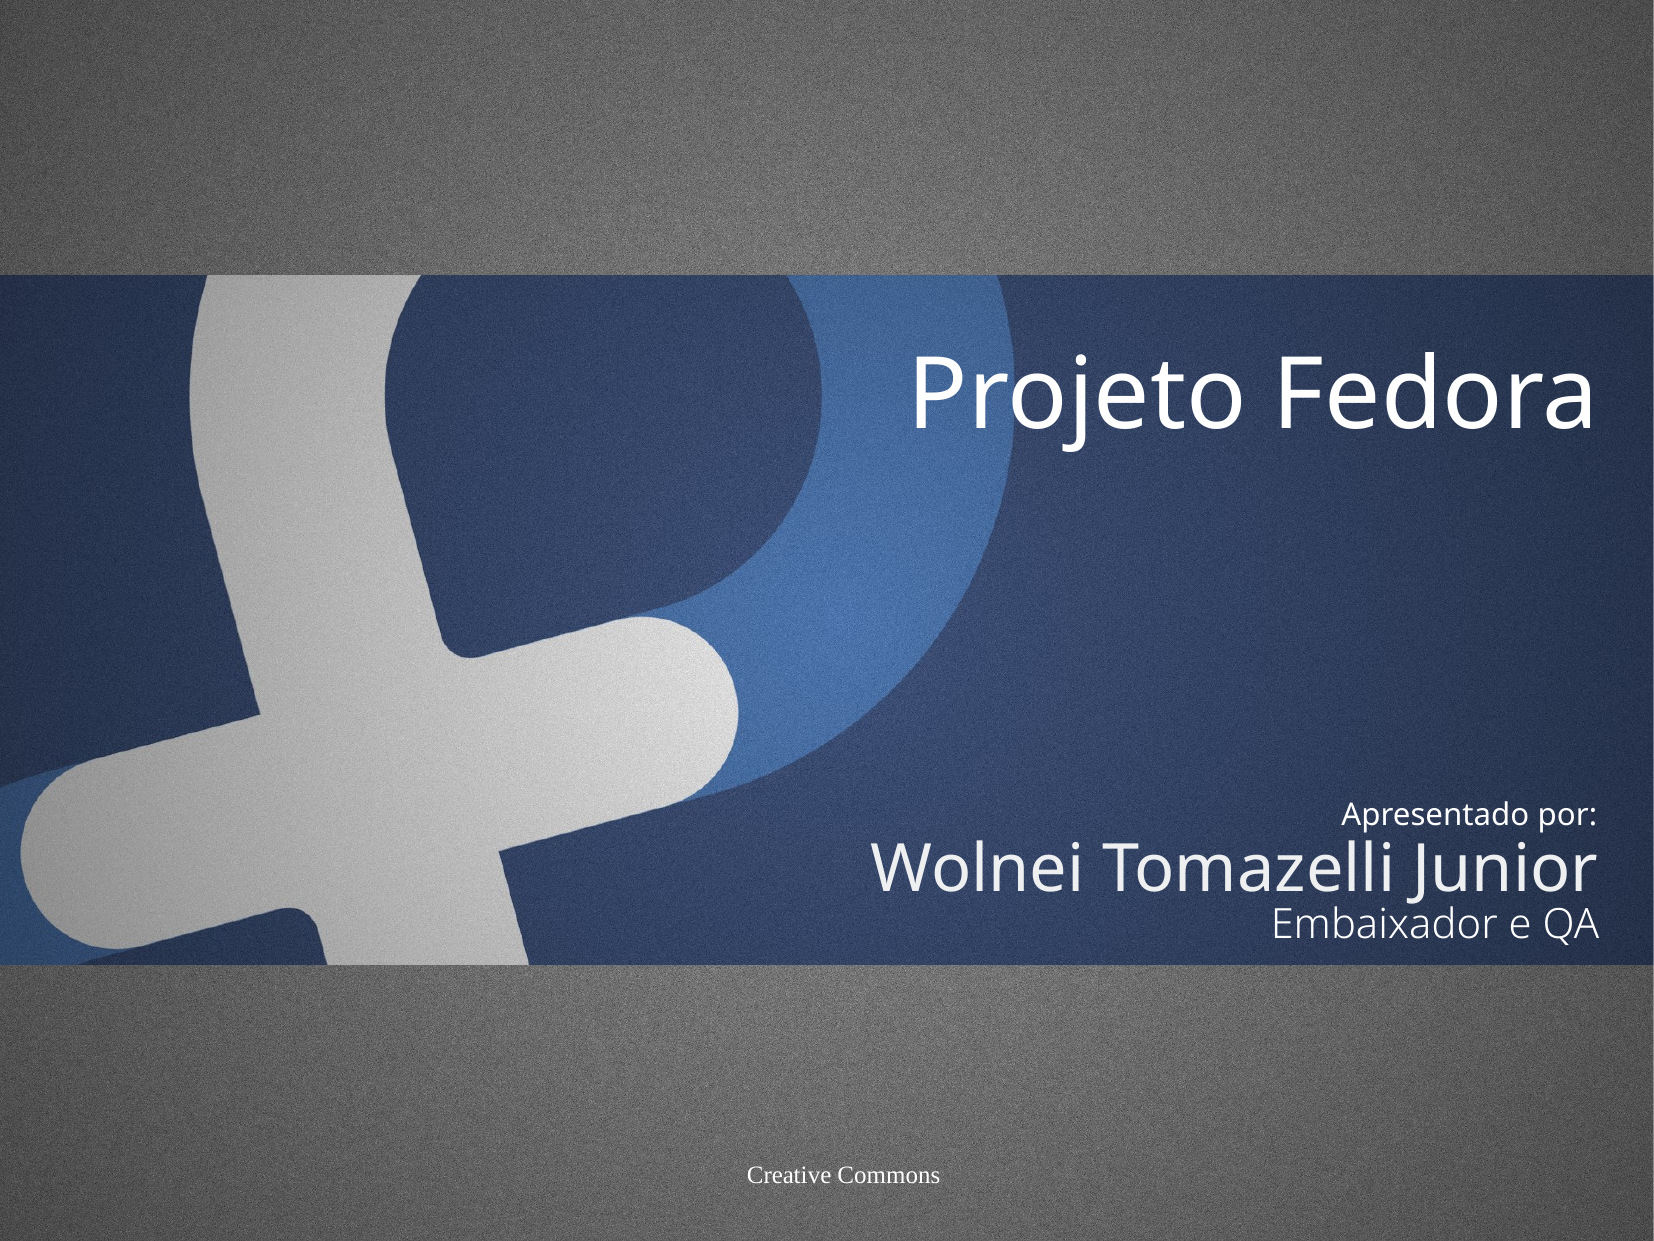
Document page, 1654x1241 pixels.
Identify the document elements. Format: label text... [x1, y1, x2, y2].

text_box Embaixador e QA [531, 887, 1615, 958]
text_box Wolnei Tomazelli Junior [649, 820, 1615, 910]
text_box Creative Commons [75, 1126, 1613, 1197]
text_box Apresentado por: [797, 784, 1613, 820]
title Projeto Fedora [248, 330, 1599, 449]
picture [0, 0, 1654, 1241]
